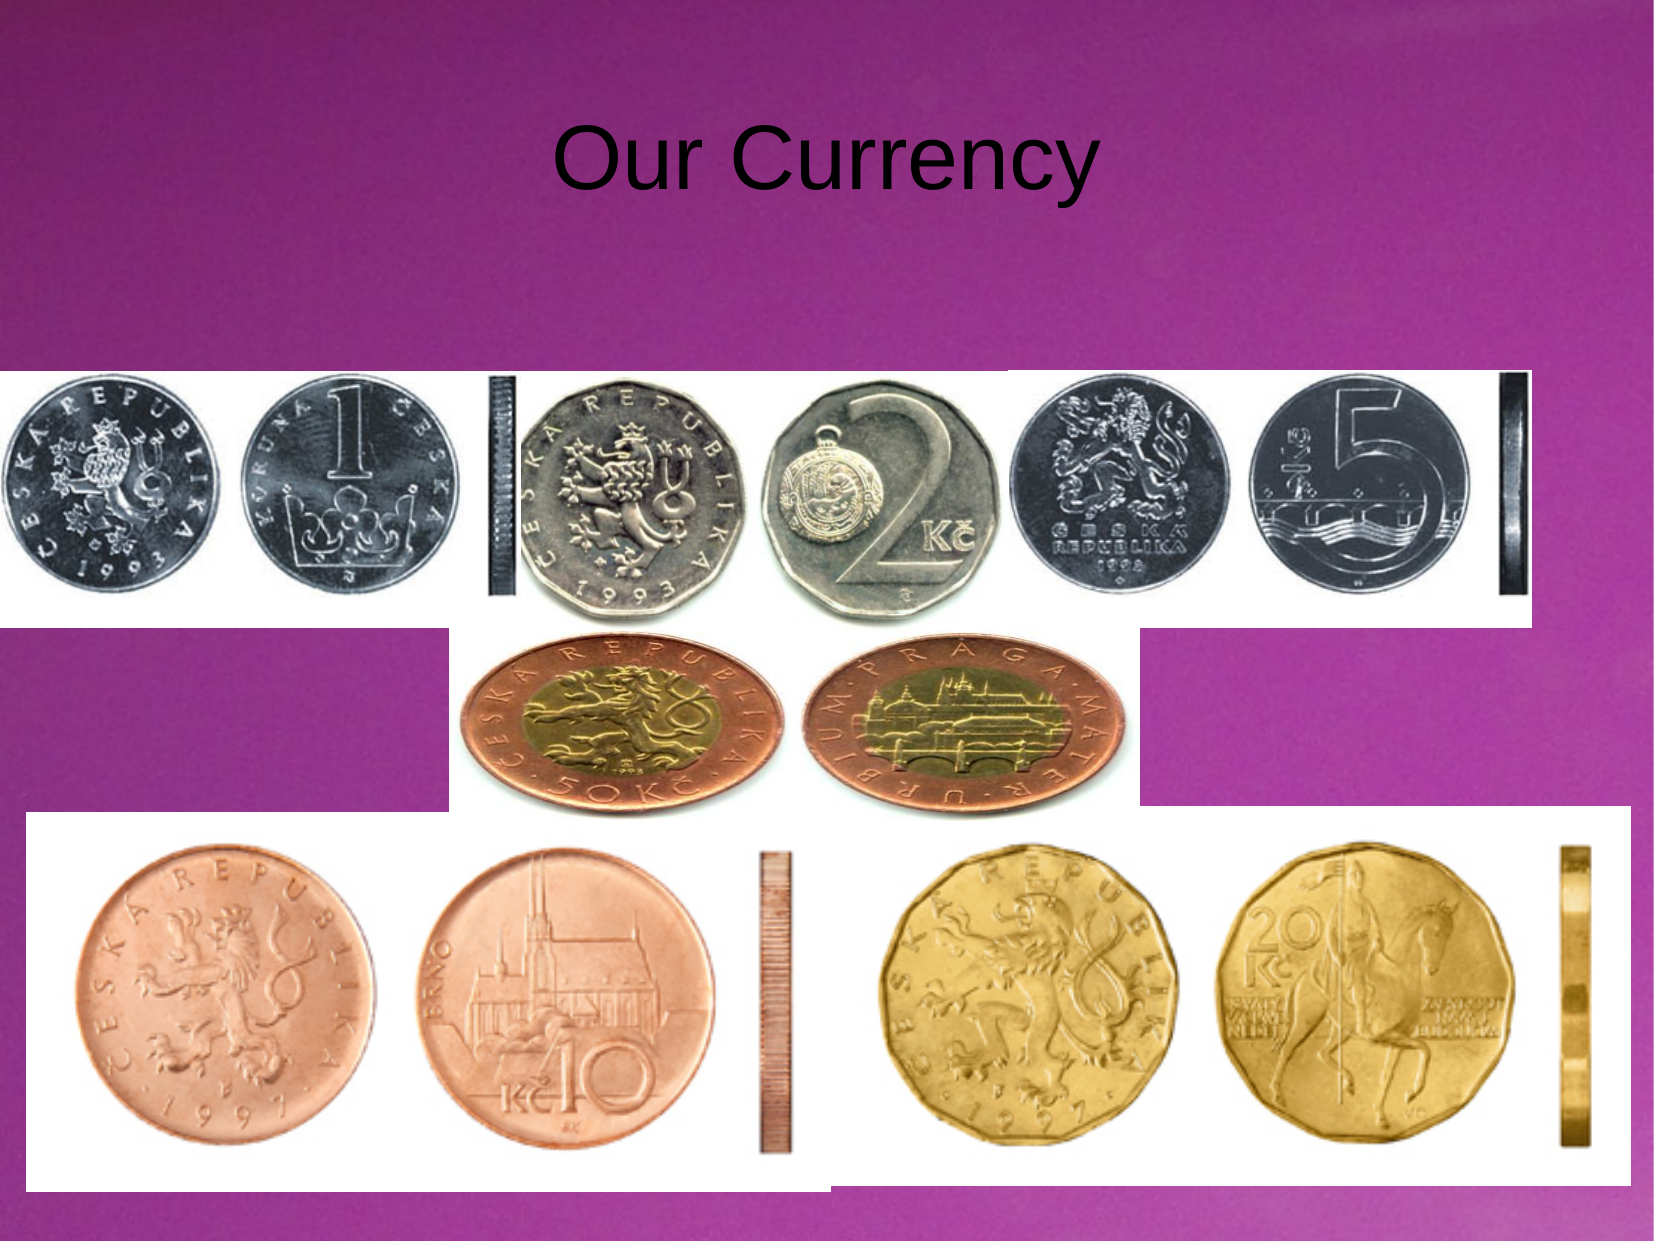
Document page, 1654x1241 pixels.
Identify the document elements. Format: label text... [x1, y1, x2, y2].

picture [0, 0, 1654, 1241]
title Our Currency [82, 49, 1571, 257]
